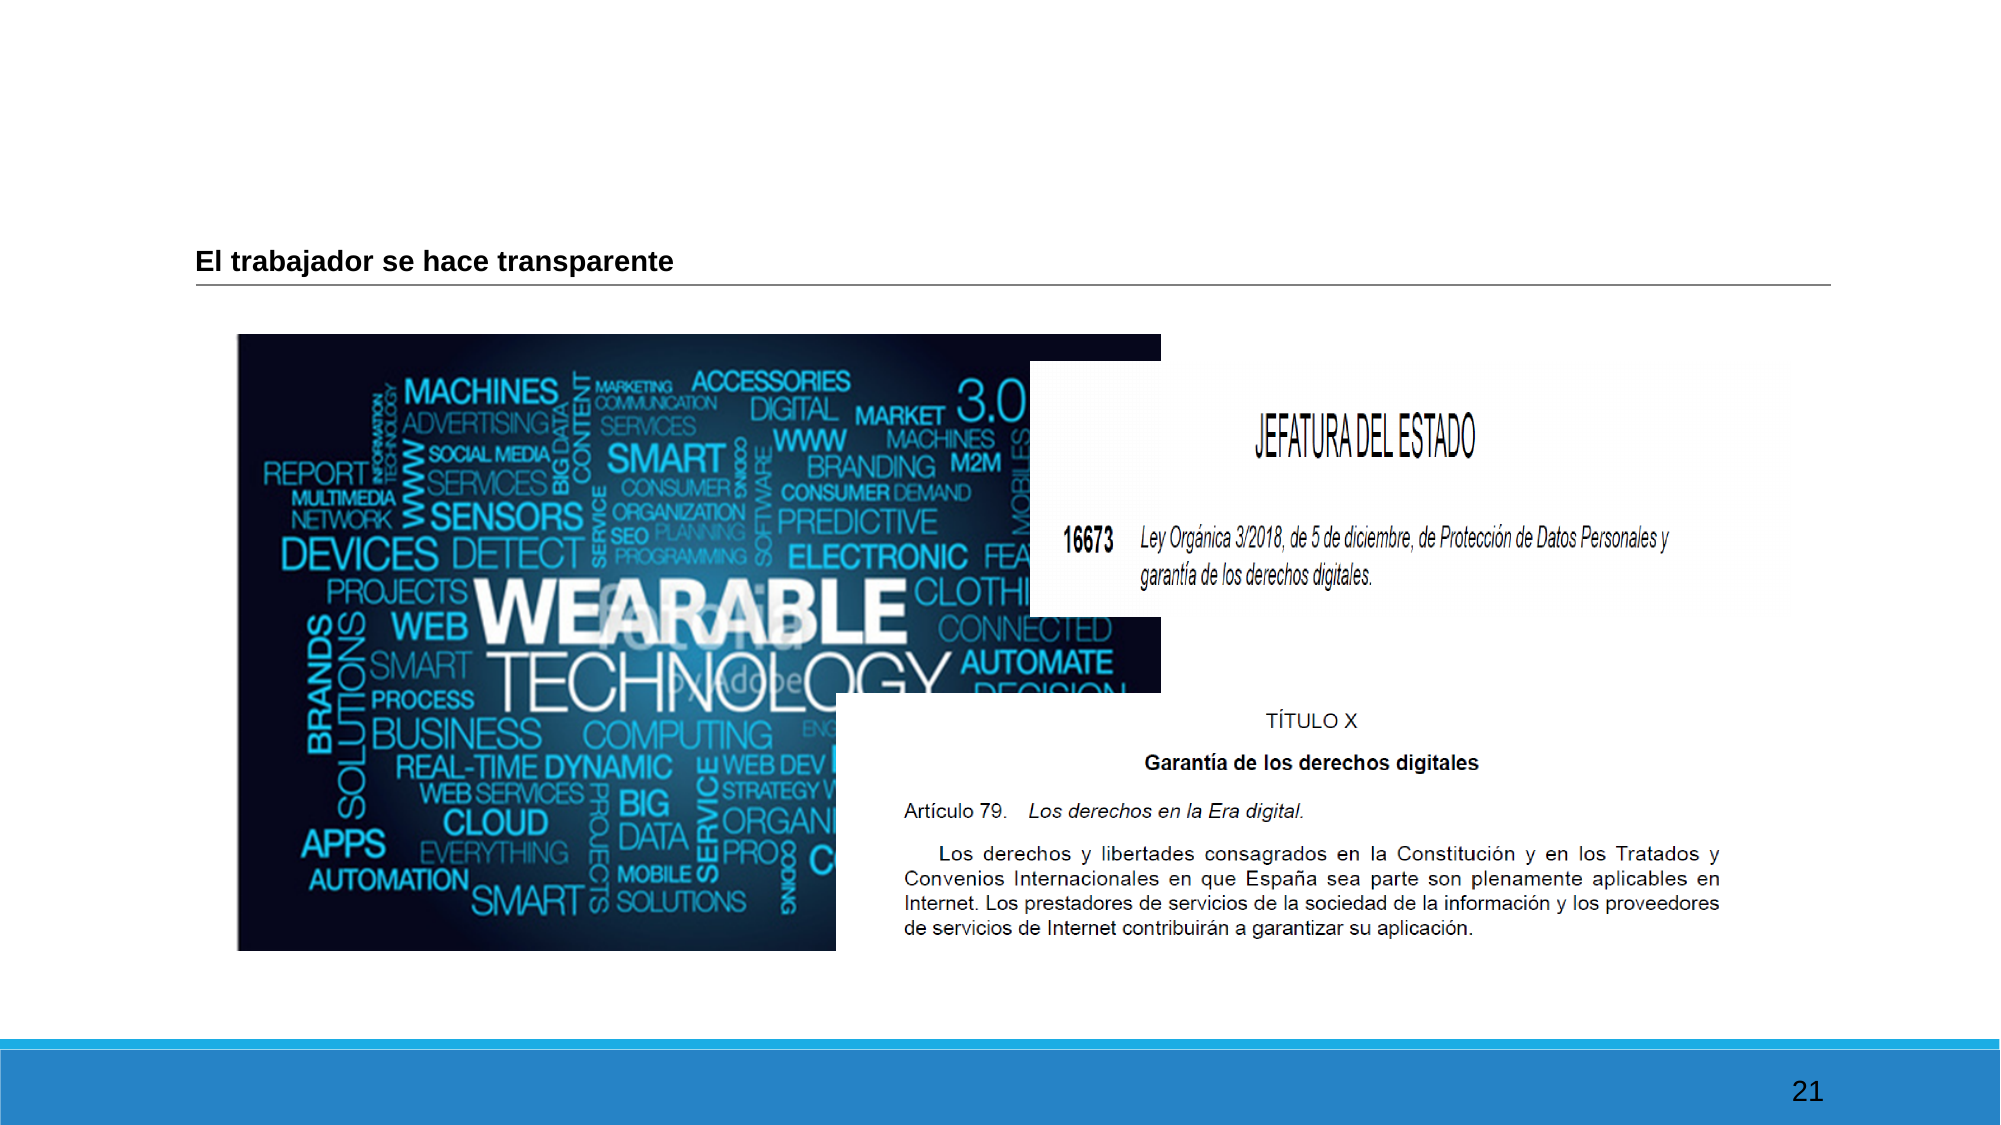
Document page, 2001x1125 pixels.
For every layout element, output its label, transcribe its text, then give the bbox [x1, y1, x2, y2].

picture [235, 334, 1791, 958]
title El trabajador se hace transparente [180, 47, 1830, 285]
slide_number <número> [1624, 1059, 1840, 1120]
